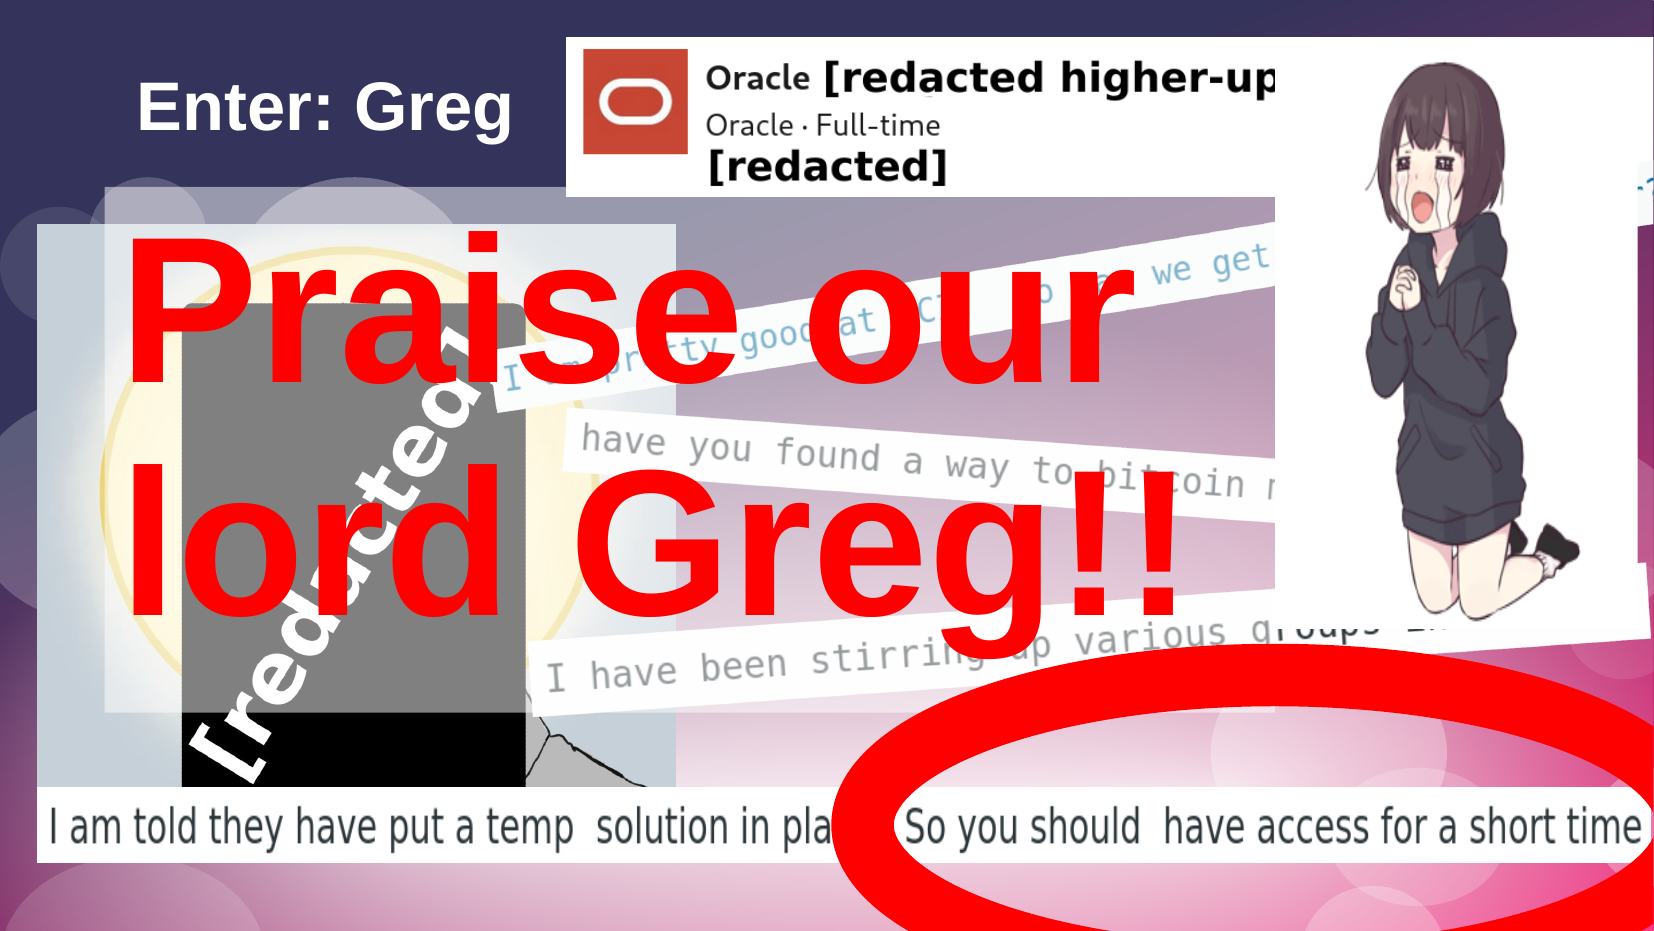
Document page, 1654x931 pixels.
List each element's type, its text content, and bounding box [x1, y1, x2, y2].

title Enter: Greg [0, 25, 1064, 188]
text_box Praise our lord Greg!! [1164, 707, 1276, 713]
picture [894, 787, 1651, 863]
picture [37, 224, 839, 863]
text_box Praise our lord Greg!! [104, 186, 1276, 713]
picture [566, 37, 1654, 654]
